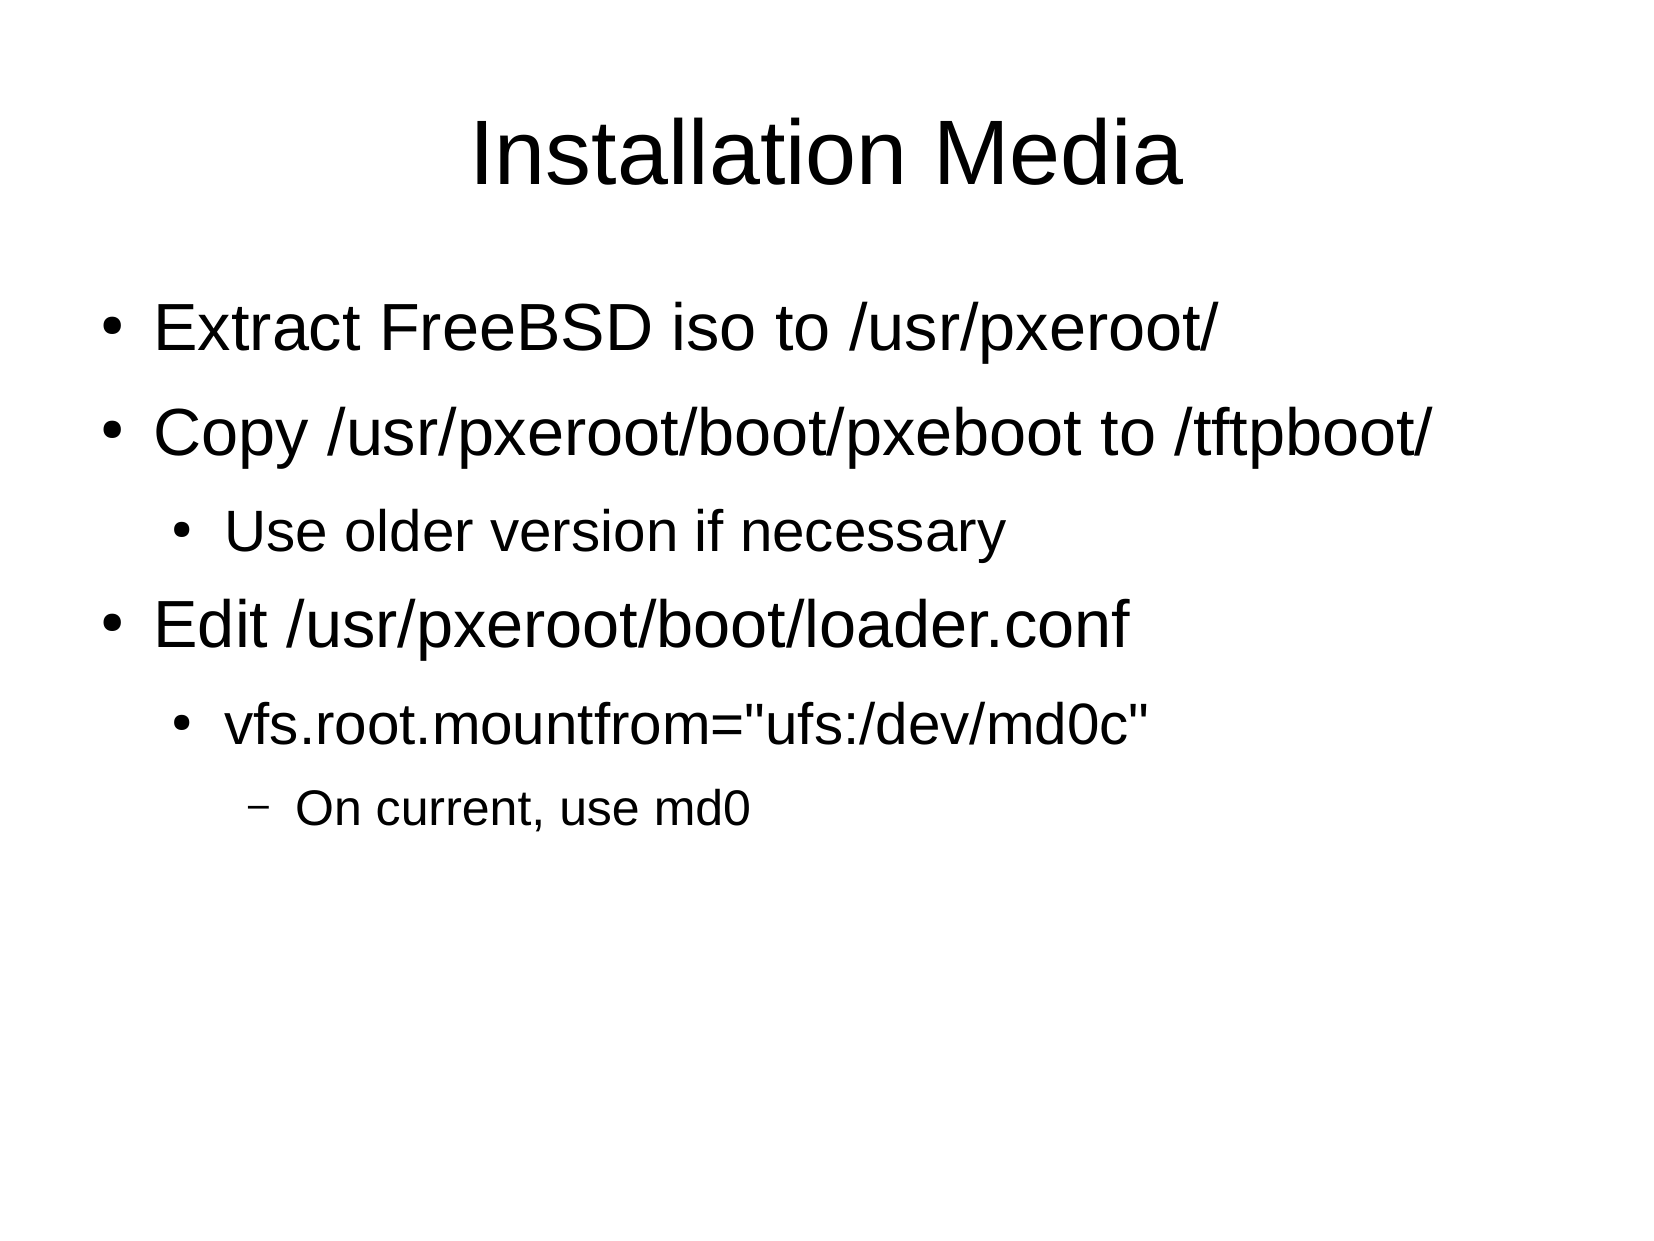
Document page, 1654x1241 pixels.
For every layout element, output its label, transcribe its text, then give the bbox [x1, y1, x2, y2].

list Extract FreeBSD iso to /usr/pxeroot/ Copy /usr/pxeroot/boot/pxeboot to /tftpboot/ Use older version if necessary Edit /usr/pxeroot/boot/loader.conf vfs.root.mountfrom="ufs:/dev/md0c" On current, use md0 [82, 290, 1571, 1094]
title Installation Media [82, 56, 1571, 250]
